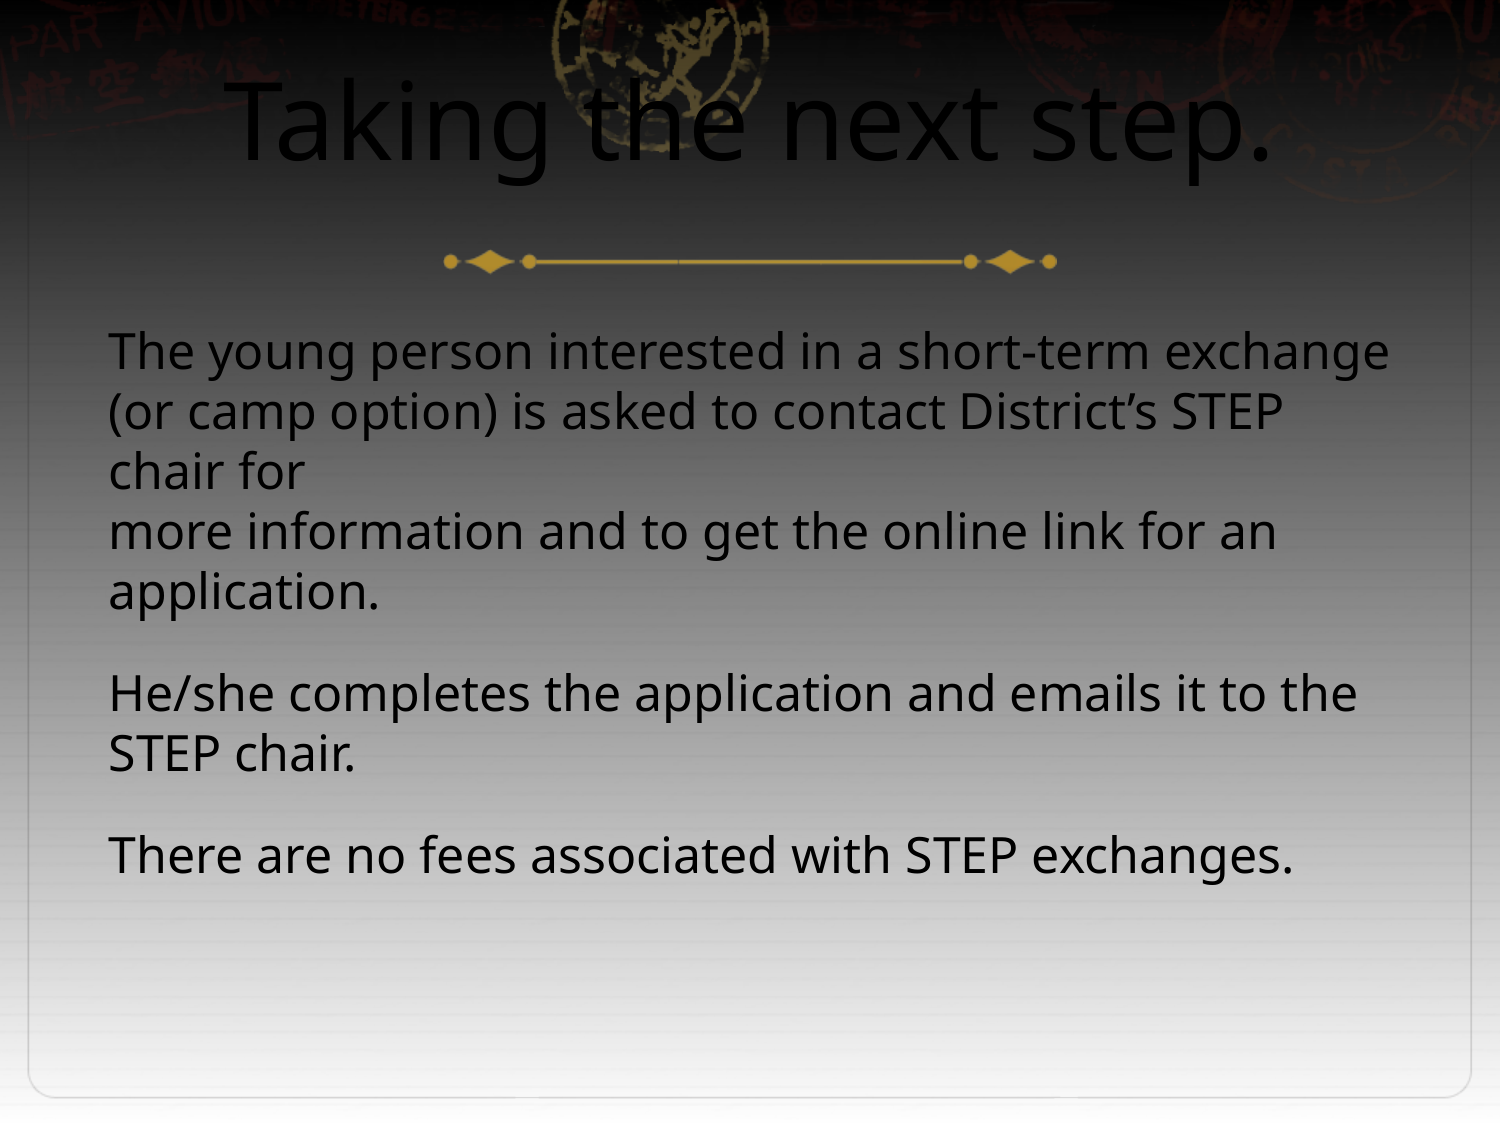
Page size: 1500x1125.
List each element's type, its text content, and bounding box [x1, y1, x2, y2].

picture [0, 0, 1500, 1125]
list The young person interested in a short-term exchange (or camp option) is asked to contact District’s STEP chair for more information and to get the online link for an application. He/she completes the application and emails it to the STEP chair. There are no fees associated with STEP exchanges. [93, 312, 1407, 988]
title Taking the next step. [93, 45, 1407, 233]
